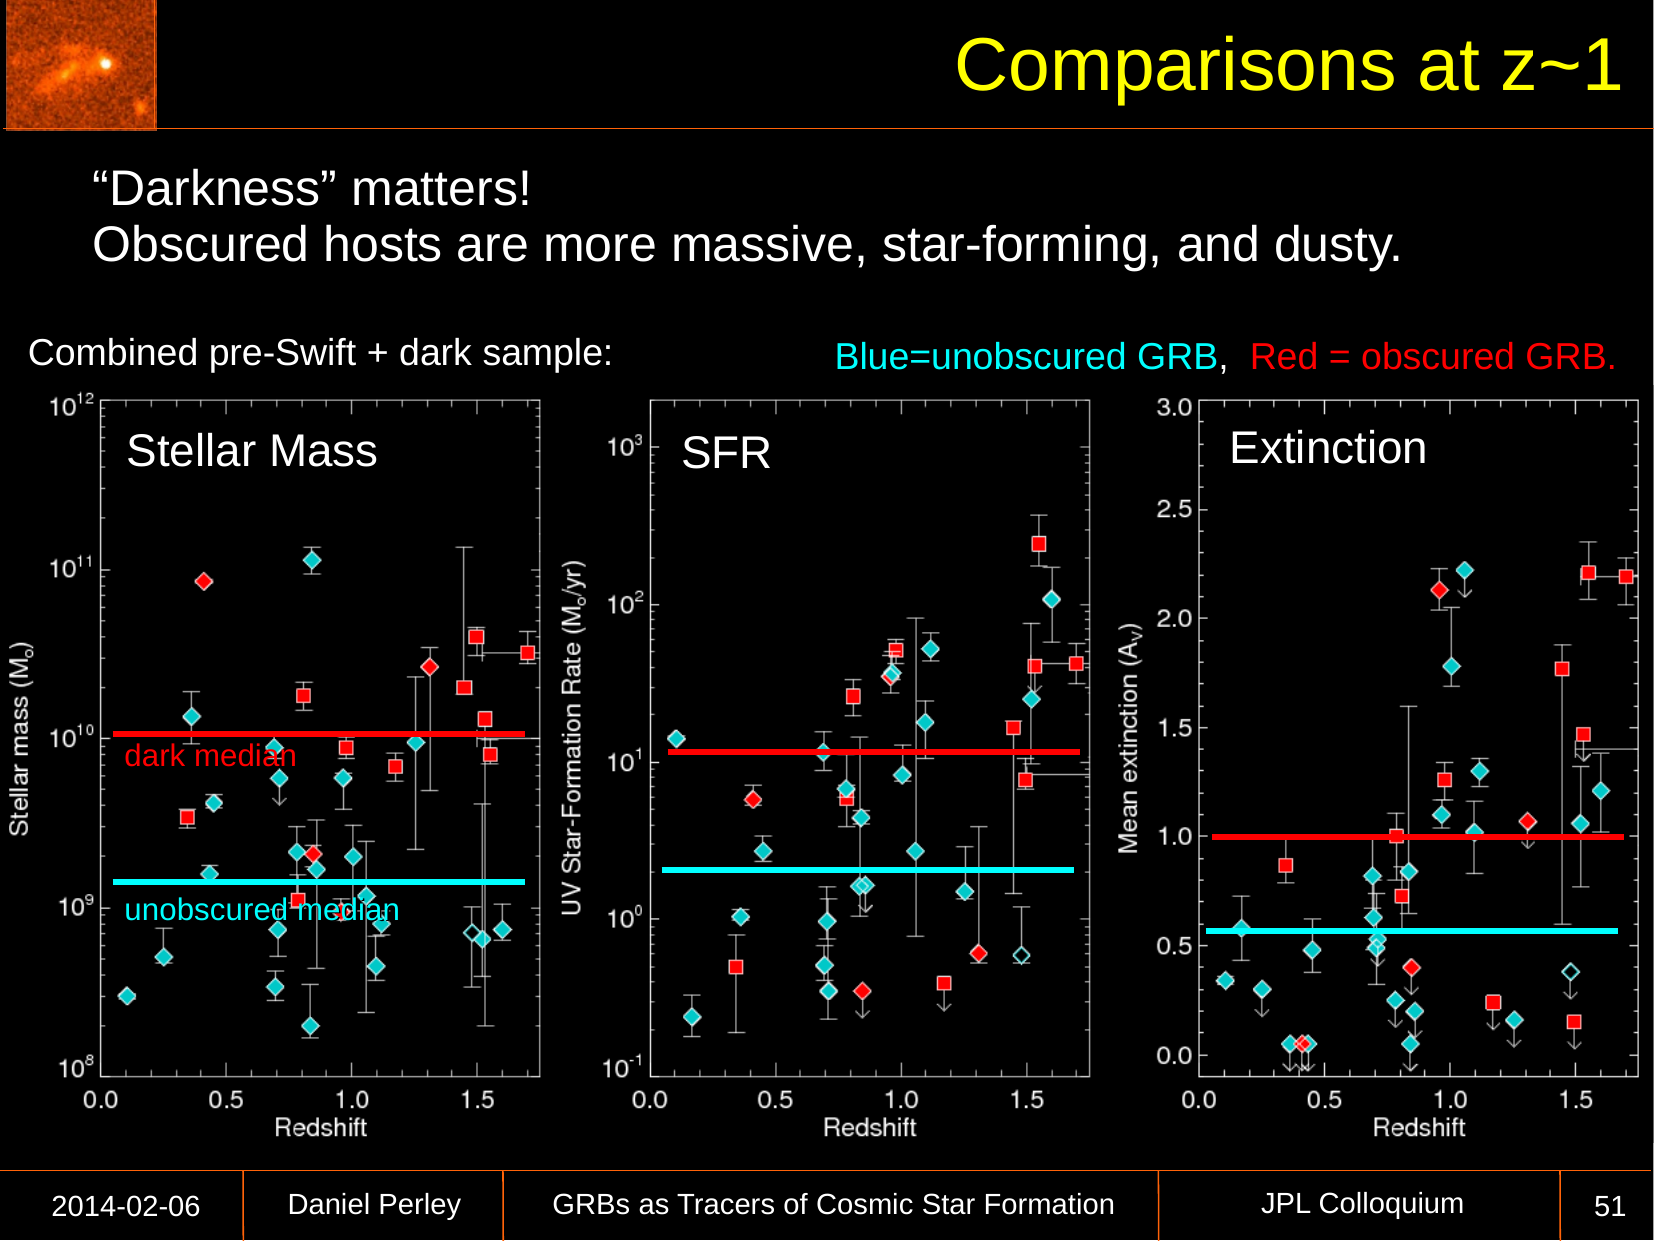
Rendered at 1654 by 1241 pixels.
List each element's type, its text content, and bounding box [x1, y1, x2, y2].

text_box SFR [663, 417, 1076, 490]
text_box Stellar Mass [108, 414, 522, 487]
text_box “Darkness” matters! Obscured hosts are more massive, star-forming, and dusty. [75, 150, 1613, 283]
text_box Extinction [1211, 411, 1625, 484]
text_box dark median [106, 728, 338, 784]
text_box Blue=unobscured GRB, Red = obscured GRB. [726, 324, 1635, 393]
title Comparisons at z~1 [187, 21, 1624, 108]
text_box Combined pre-Swift + dark sample: [10, 321, 723, 385]
text_box unobscured median [106, 881, 451, 938]
picture [7, 0, 154, 128]
picture [0, 385, 1654, 1143]
